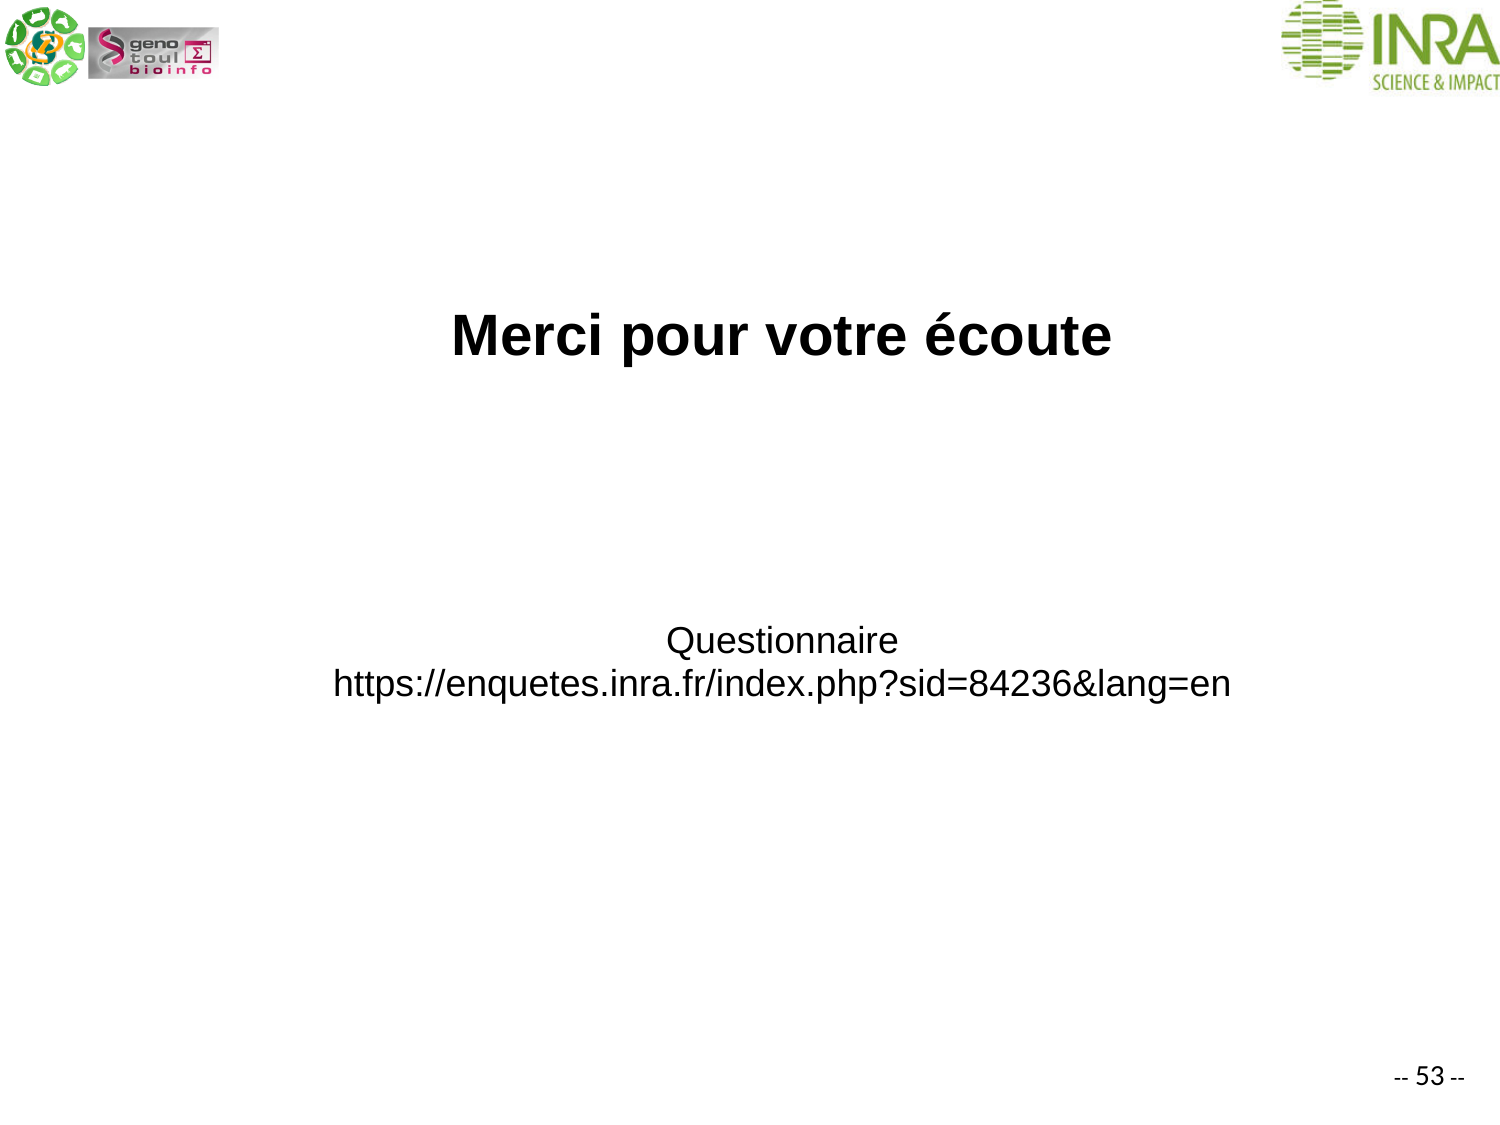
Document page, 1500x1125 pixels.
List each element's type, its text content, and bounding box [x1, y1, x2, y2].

picture [5, 7, 85, 86]
text_box Merci pour votre écoute Questionnaire https://enquetes.inra.fr/index.php?sid=84236&lang=en [159, 295, 1406, 720]
picture [1281, 0, 1500, 110]
picture [88, 27, 219, 79]
